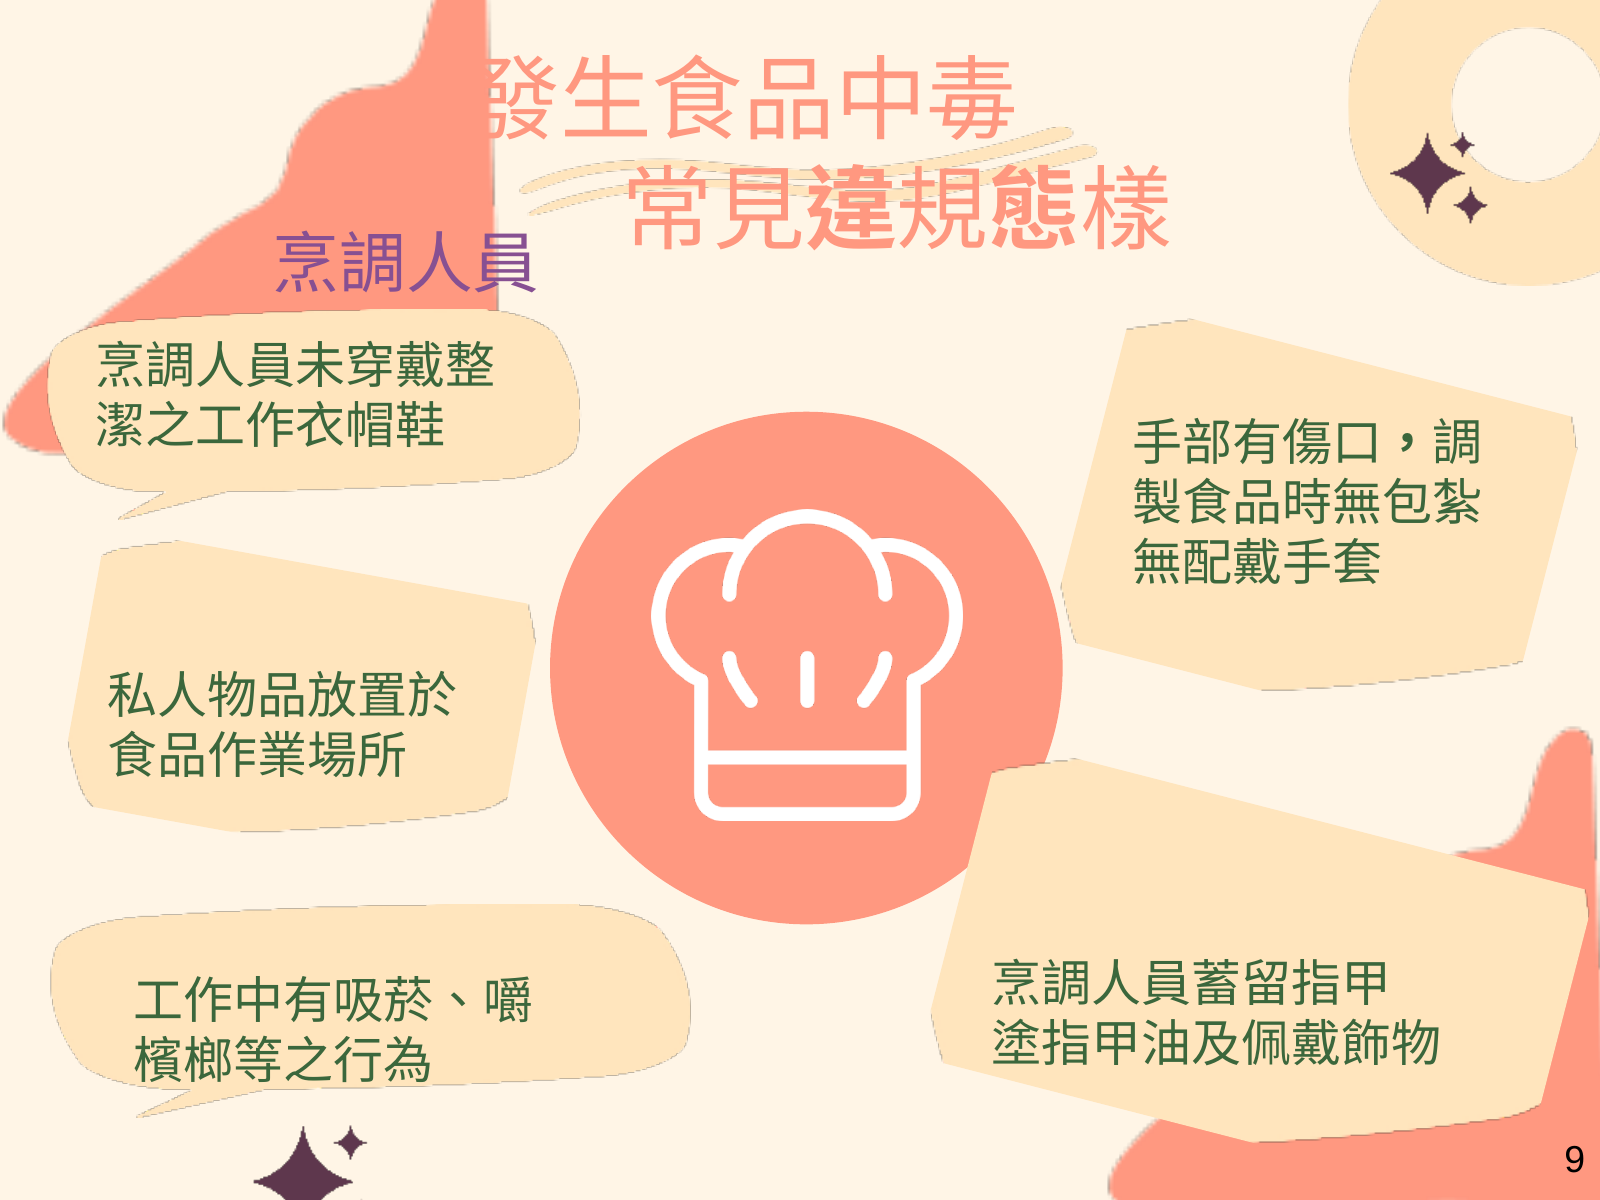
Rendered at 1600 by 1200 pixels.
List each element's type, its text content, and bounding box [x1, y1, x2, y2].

text_box 私人物品放置於食品作業場所 [107, 663, 485, 784]
text_box 烹調人員蓄留指甲 塗指甲油及佩戴飾物 [991, 951, 1523, 1072]
text_box [550, 303, 1600, 1200]
text_box 烹調人員 [200, 221, 613, 302]
text_box 手部有傷口，調製食品時無包紮無配戴手套 [1117, 402, 1540, 598]
text_box [57, 527, 543, 880]
picture [651, 509, 963, 821]
text_box [1348, 0, 1600, 286]
text_box 烹調人員未穿戴整潔之工作衣帽鞋 [95, 333, 537, 454]
text_box 工作中有吸菸、嚼檳榔等之行為 [133, 969, 583, 1090]
text_box [251, 1125, 386, 1200]
text_box 發生食品中毒 常見違規態樣 [453, 33, 1257, 269]
text_box [48, 904, 694, 1118]
text_box <編號> [1250, 1127, 1600, 1188]
text_box 烹調人員 [487, 273, 524, 277]
text_box [1540, 408, 1585, 595]
text_box [0, 0, 583, 520]
